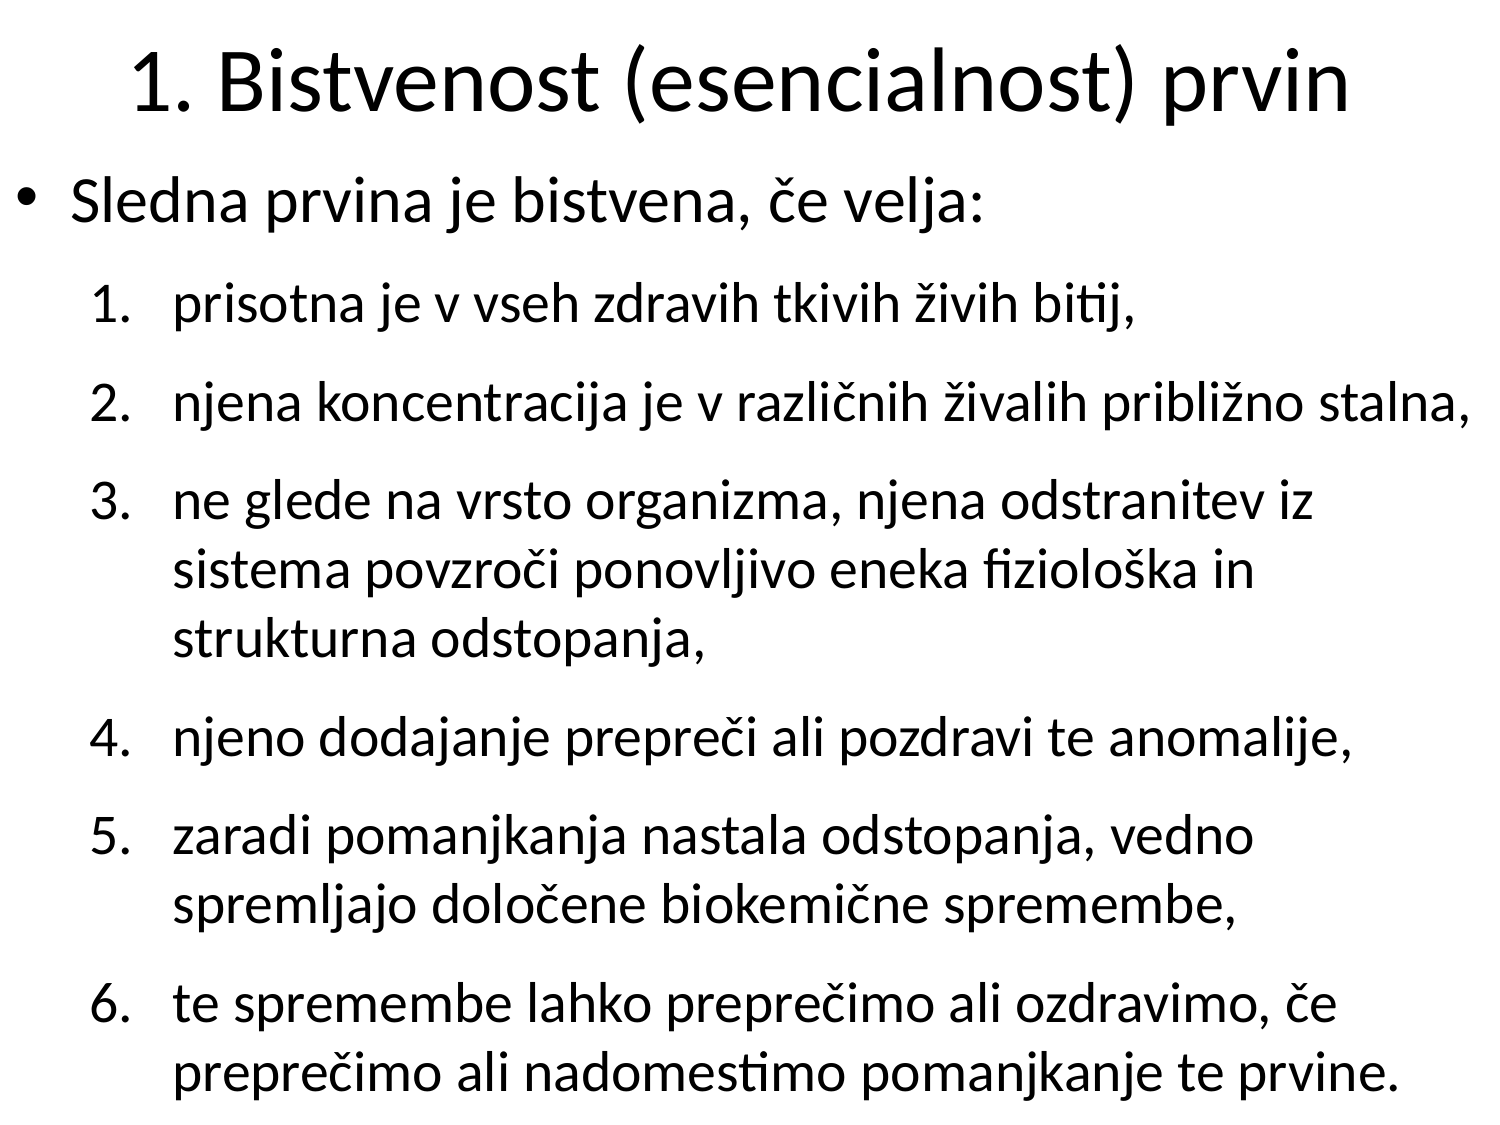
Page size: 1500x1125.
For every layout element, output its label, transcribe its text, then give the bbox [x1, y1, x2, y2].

title 1. Bistvenost (esencialnost) prvin [64, 0, 1415, 149]
list Sledna prvina je bistvena, če velja: prisotna je v vseh zdravih tkivih živih bitij, njena koncentracija je v različnih živalih približno stalna, ne glede na vrsto organizma, njena odstranitev iz sistema povzroči ponovljivo eneka fiziološka in strukturna odstopanja, njeno dodajanje prepreči ali pozdravi te anomalije, zaradi pomanjkanja nastala odstopanja, vedno spremljajo določene biokemične spremembe, te spremembe lahko preprečimo ali ozdravimo, če preprečimo ali nadomestimo pomanjkanje te prvine. [0, 149, 1500, 1125]
